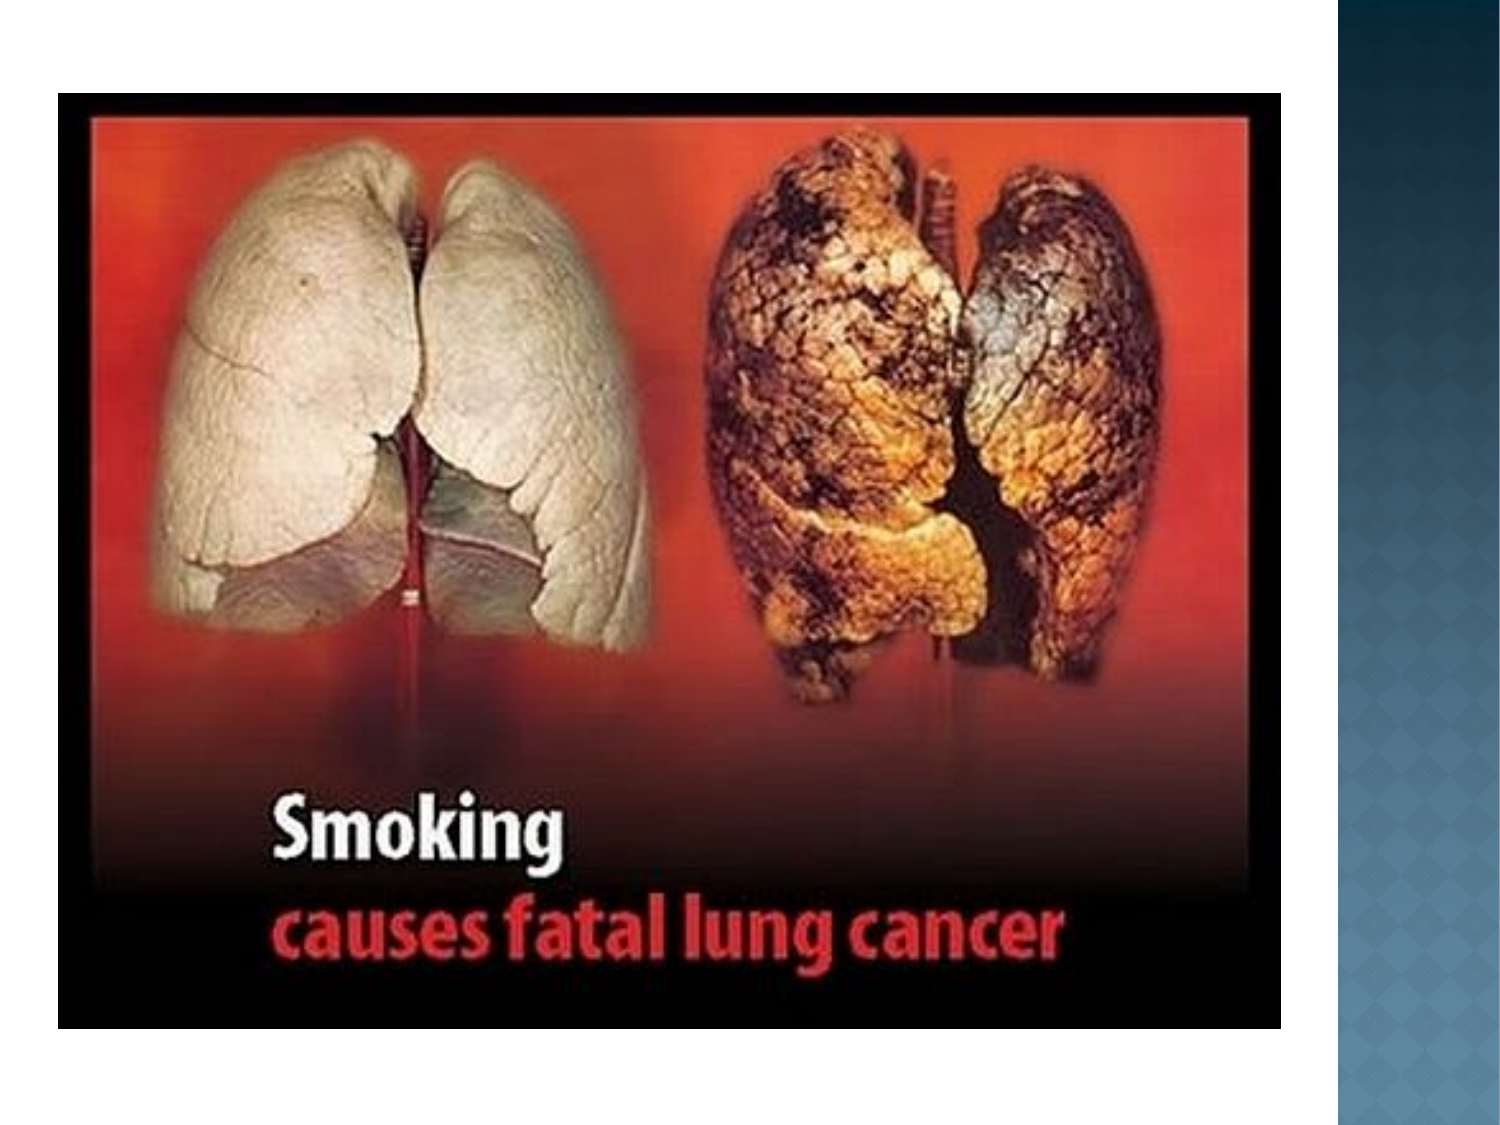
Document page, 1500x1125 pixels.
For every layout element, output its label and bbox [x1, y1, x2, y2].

picture [58, 93, 1281, 1029]
